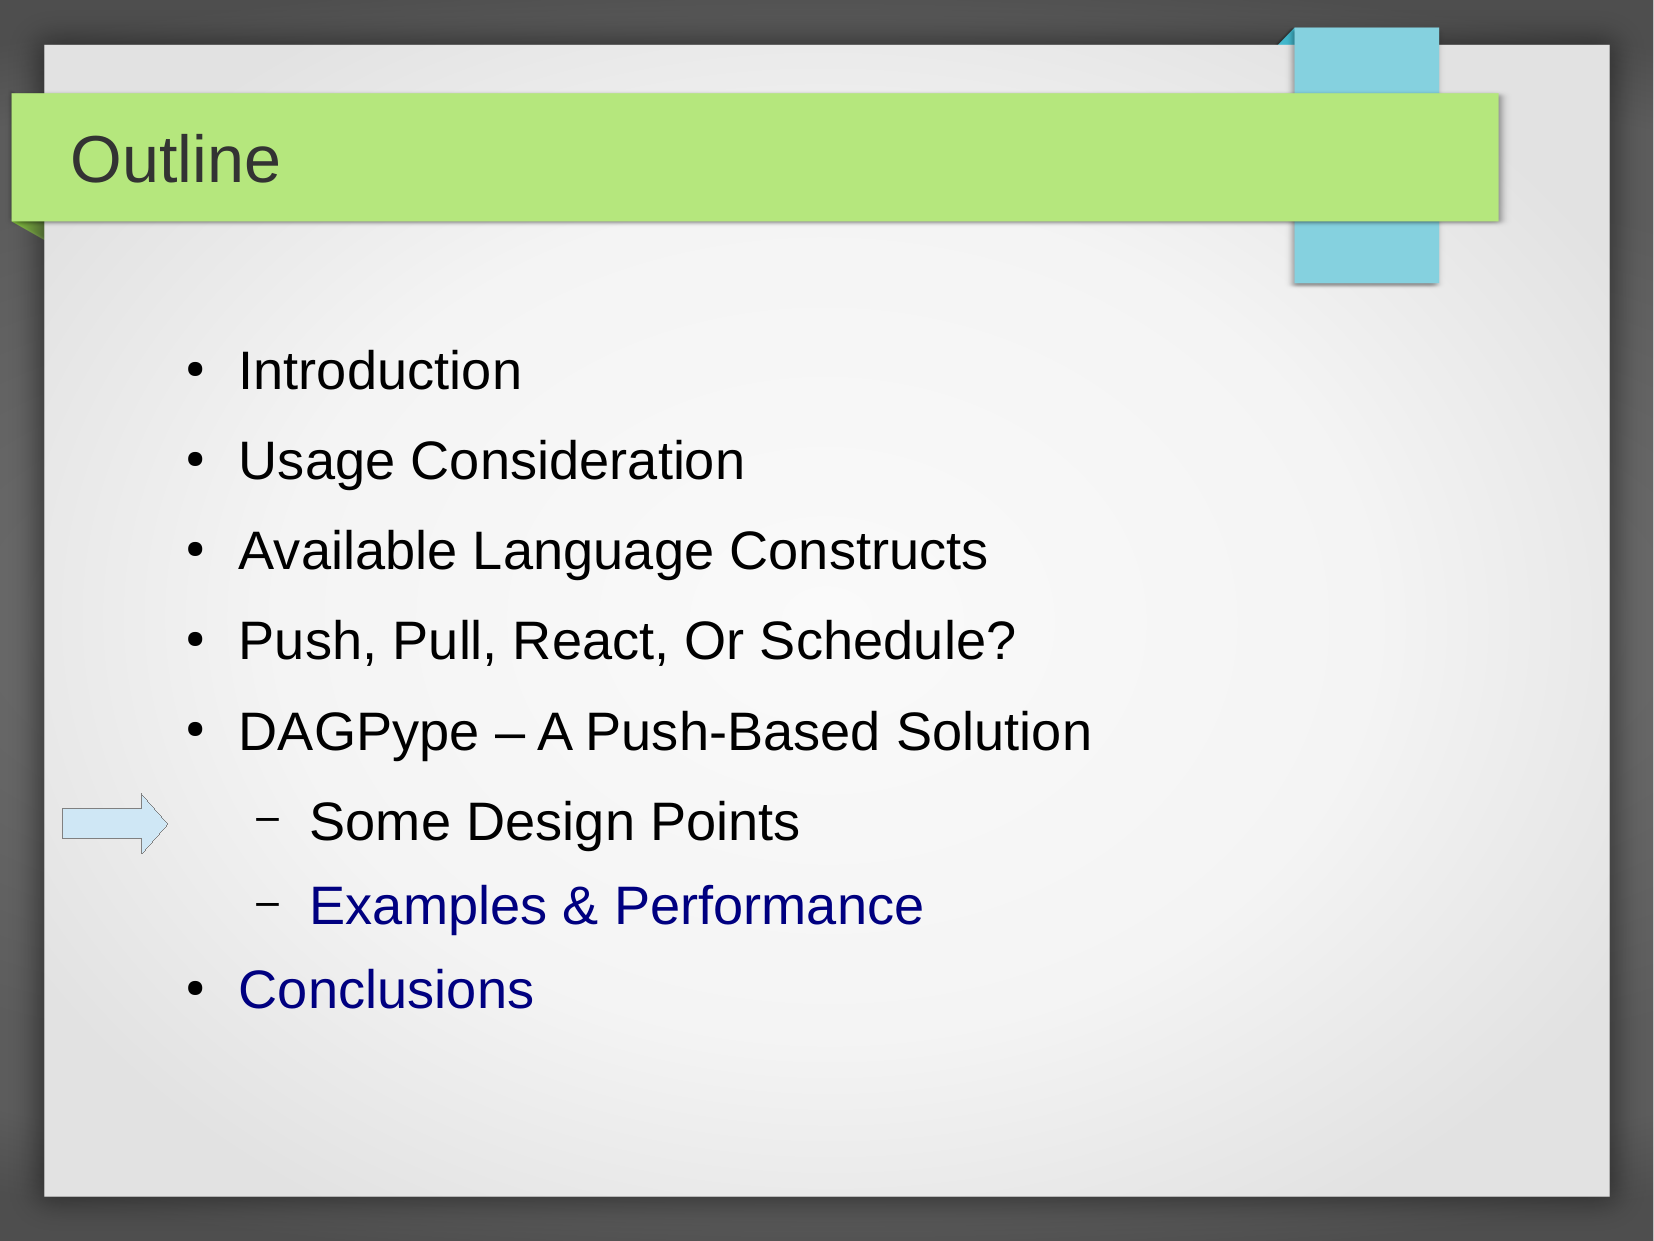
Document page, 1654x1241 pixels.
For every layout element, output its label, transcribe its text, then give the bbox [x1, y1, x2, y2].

text_box [62, 793, 168, 854]
picture [0, 0, 1654, 1241]
list Introduction Usage Consideration Available Language Constructs Push, Pull, React, Or Schedule? DAGPype – A Push-Based Solution Some Design Points Examples & Performance Conclusions [167, 340, 1623, 1060]
title Outline [70, 106, 1229, 213]
